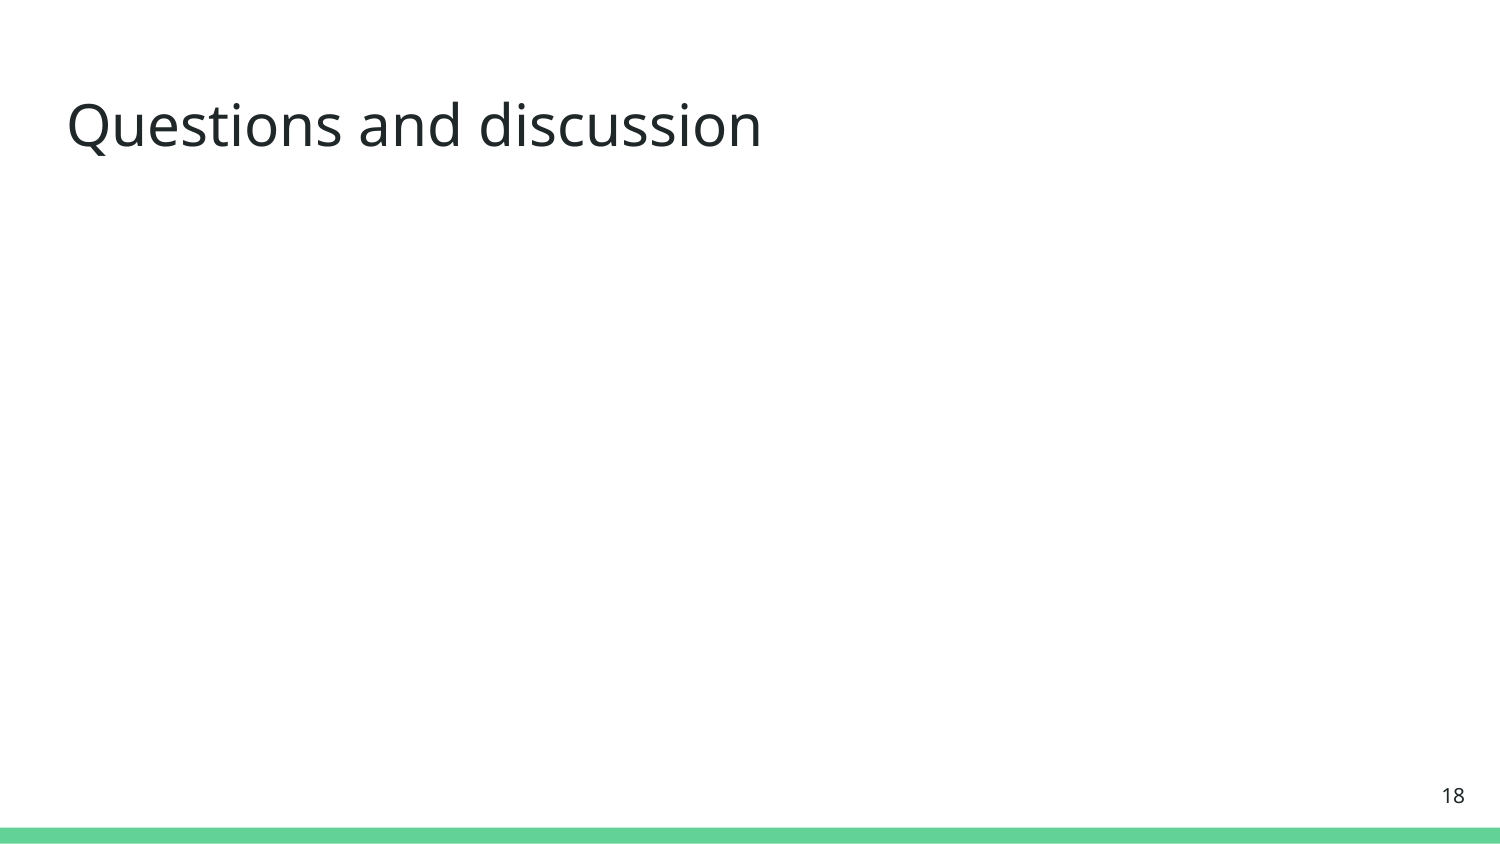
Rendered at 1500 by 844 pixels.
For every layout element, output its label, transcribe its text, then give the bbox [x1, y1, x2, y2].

title Questions and discussion [51, 72, 1449, 167]
slide_number <number> [1389, 764, 1480, 830]
